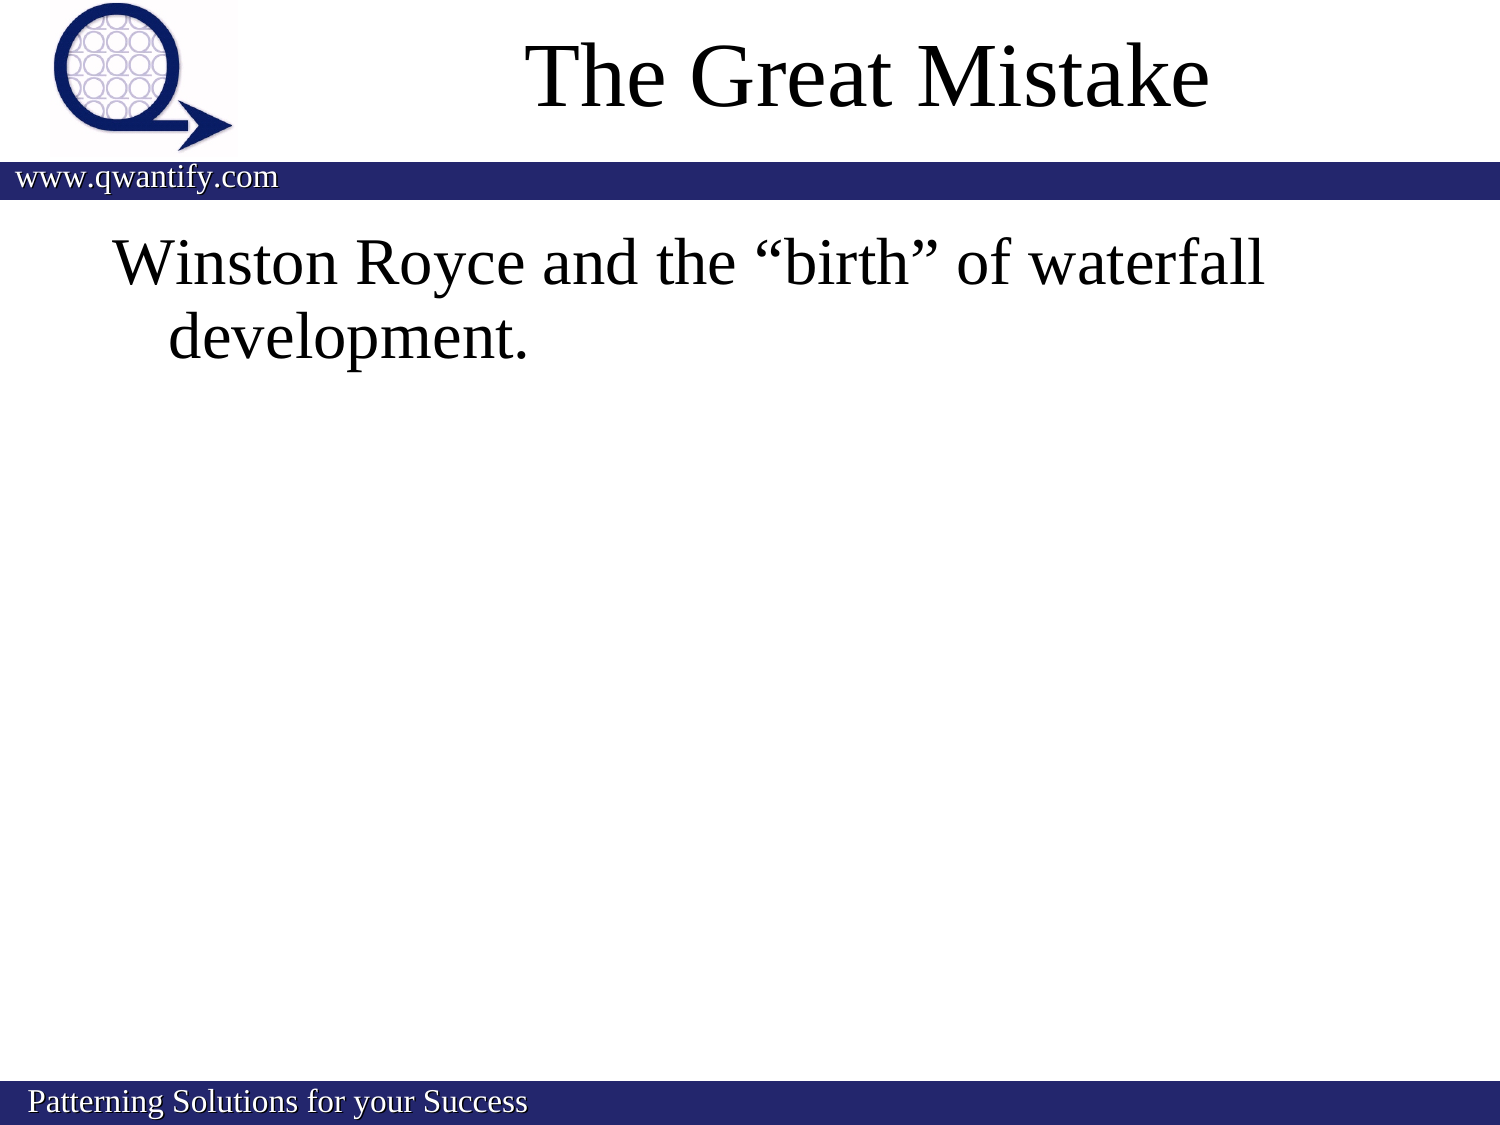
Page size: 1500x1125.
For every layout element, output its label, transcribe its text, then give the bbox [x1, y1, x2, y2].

title The Great Mistake [287, 0, 1450, 193]
list Winston Royce and the “birth” of waterfall development. [112, 224, 1388, 1076]
picture [50, 0, 238, 157]
picture [0, 1081, 1500, 1125]
picture [0, 162, 1500, 200]
